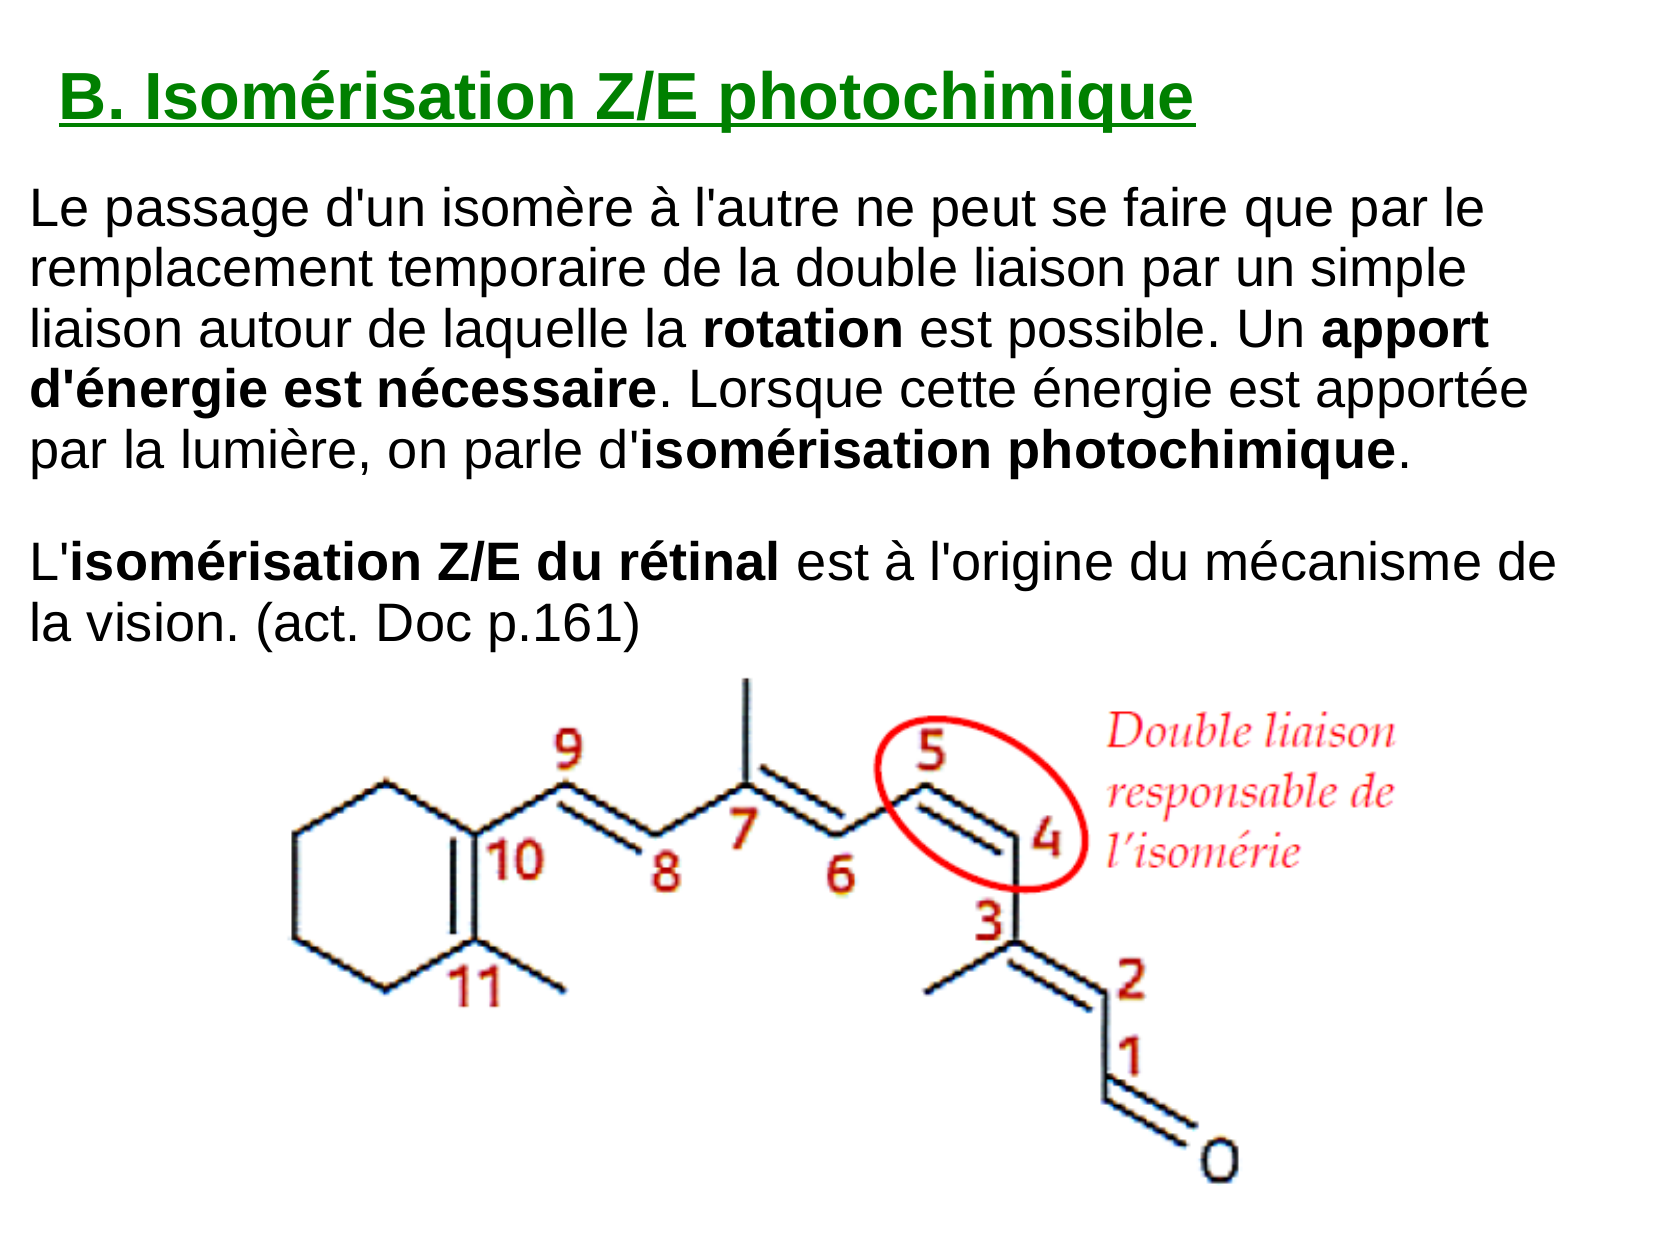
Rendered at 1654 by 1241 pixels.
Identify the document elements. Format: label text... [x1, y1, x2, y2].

list Le passage d'un isomère à l'autre ne peut se faire que par le remplacement temporaire de la double liaison par un simple liaison autour de laquelle la rotation est possible. Un apport d'énergie est nécessaire. Lorsque cette énergie est apportée par la lumière, on parle d'isomérisation photochimique. [29, 177, 1565, 502]
list B. Isomérisation Z/E photochimique [59, 59, 1542, 134]
picture [265, 656, 1439, 1211]
list L'isomérisation Z/E du rétinal est à l'origine du mécanisme de la vision. (act. Doc p.161) [29, 531, 1565, 655]
